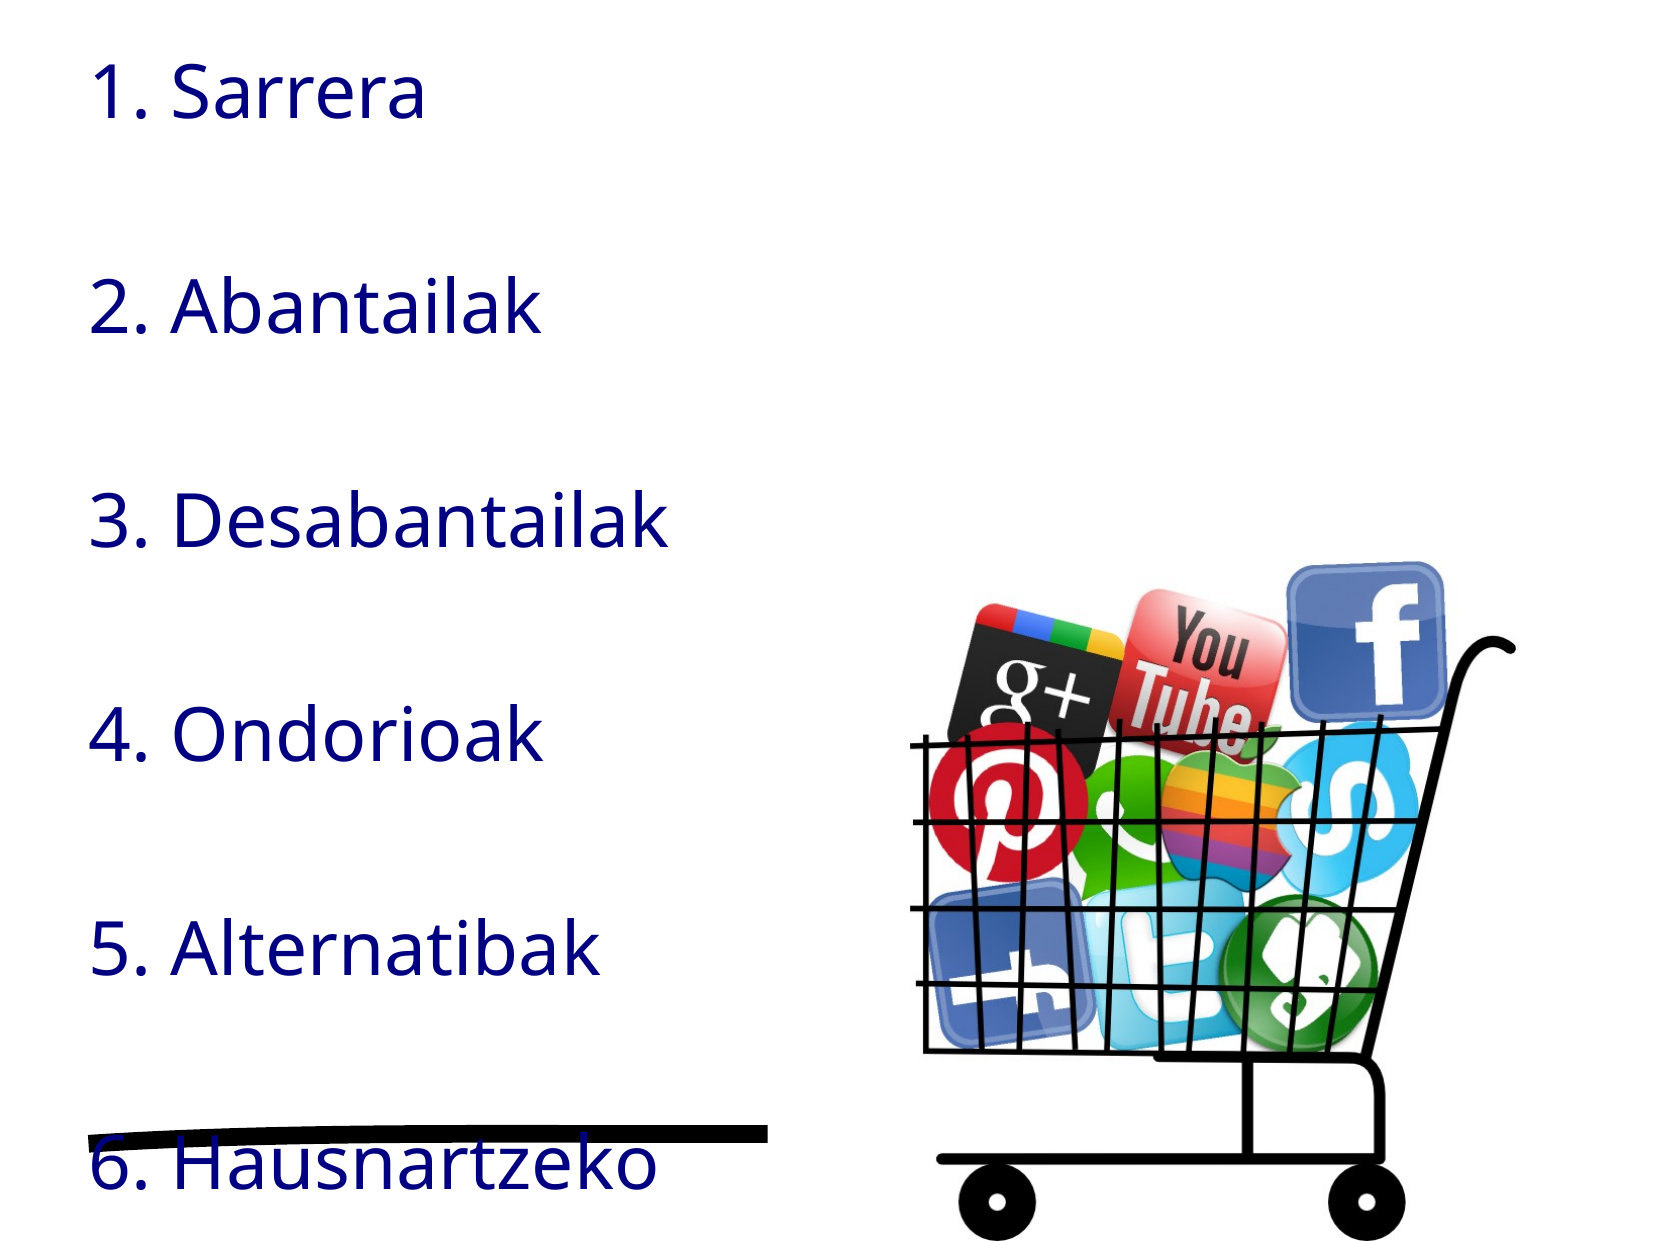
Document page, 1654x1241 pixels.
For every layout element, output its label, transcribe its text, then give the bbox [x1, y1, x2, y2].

picture [910, 560, 1516, 1241]
title 1. Sarrera 2. Abantailak 3. Desabantailak 4. Ondorioak 5. Alternatibak 6. Hausnartzeko [88, 104, 827, 1116]
